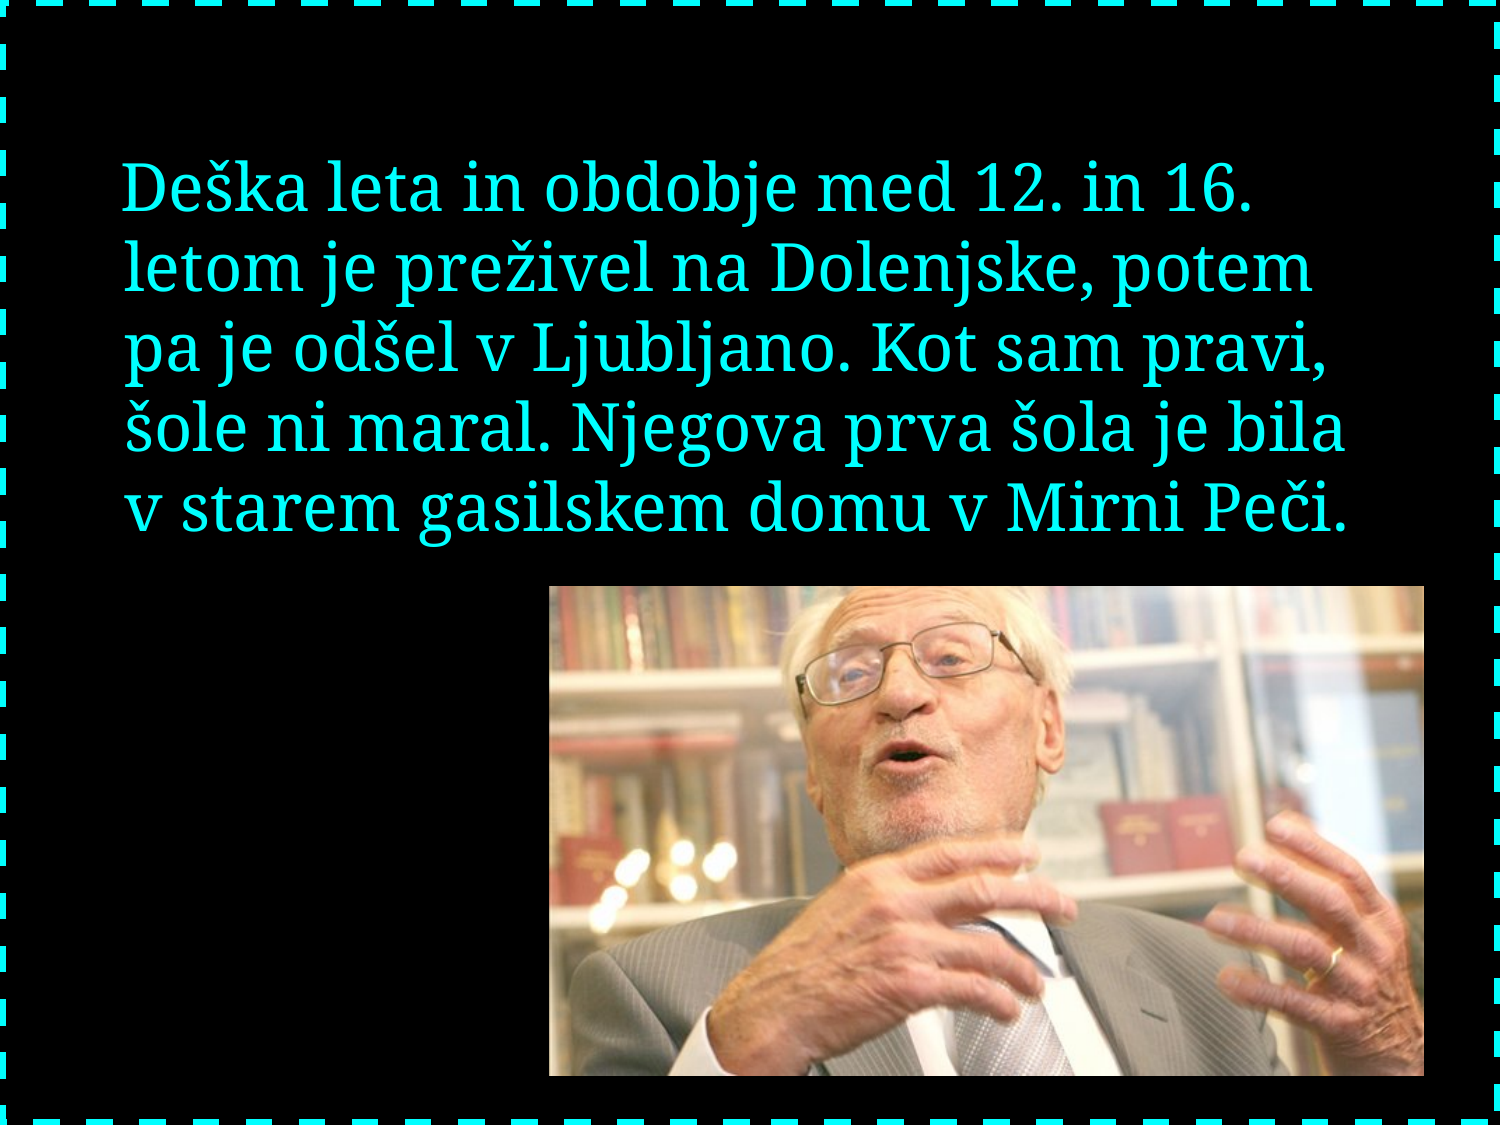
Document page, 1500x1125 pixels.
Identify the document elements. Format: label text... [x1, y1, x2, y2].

picture [549, 586, 1424, 1076]
list Deška leta in obdobje med 12. in 16. letom je preživel na Dolenjske, potem pa je odšel v Ljubljano. Kot sam pravi, šole ni maral. Njegova prva šola je bila v starem gasilskem domu v Mirni Peči. [53, 137, 1404, 615]
